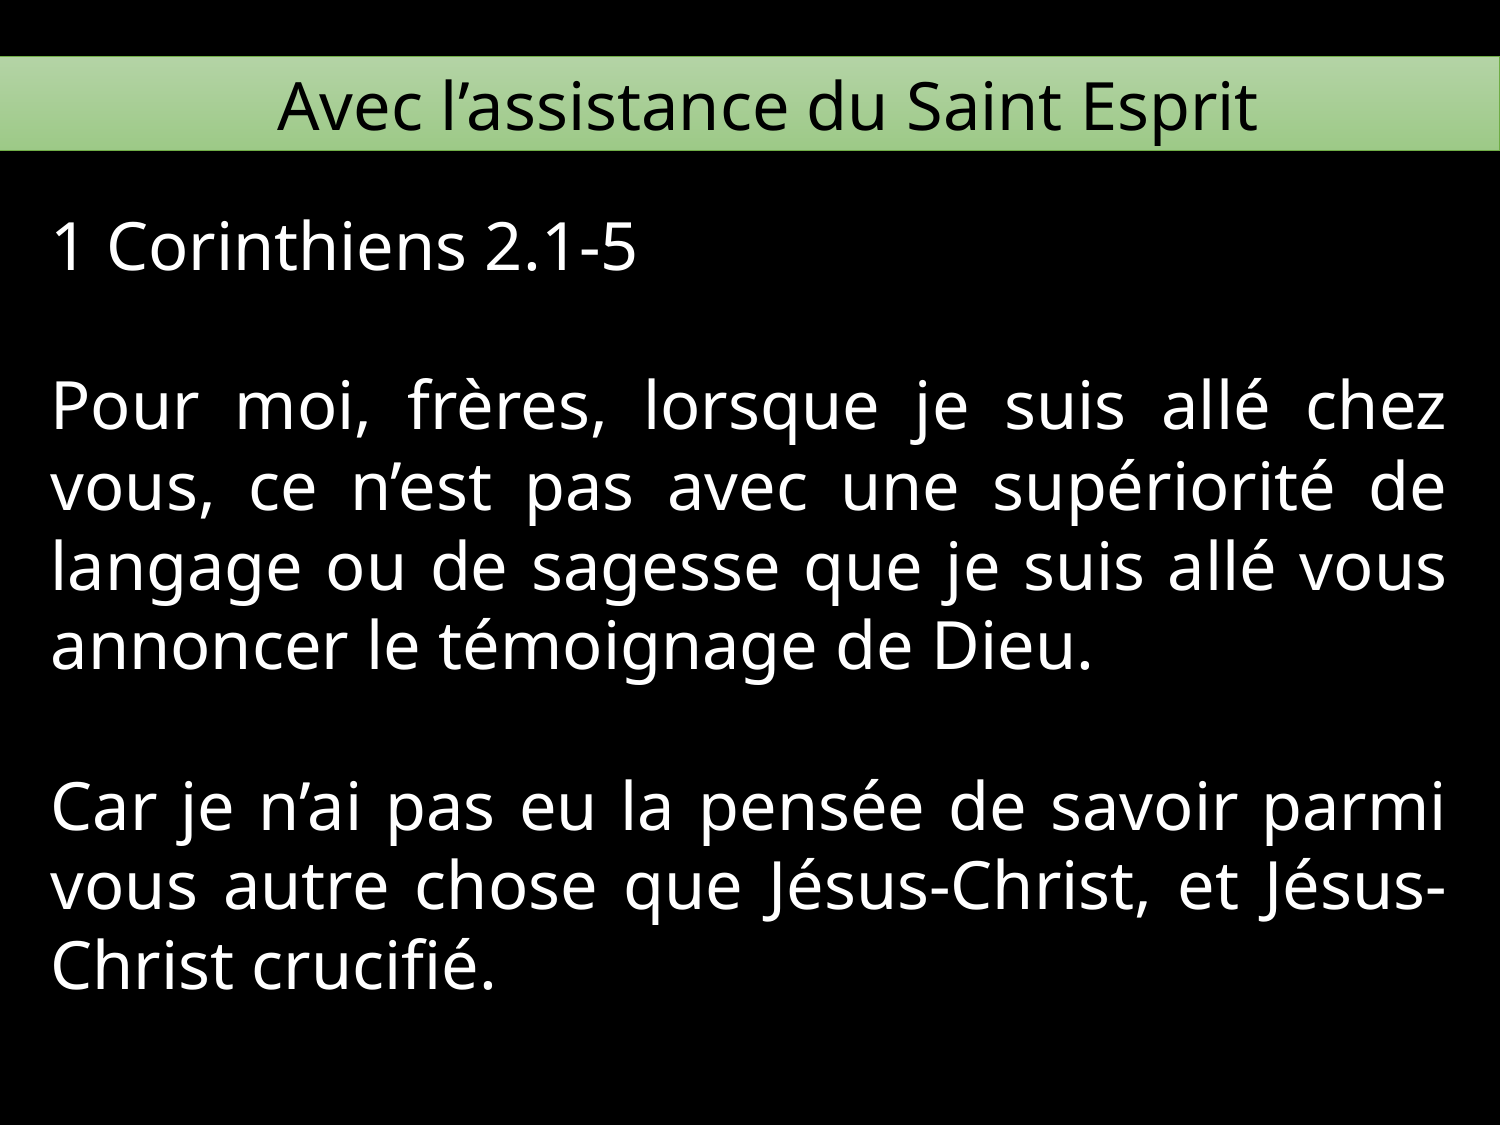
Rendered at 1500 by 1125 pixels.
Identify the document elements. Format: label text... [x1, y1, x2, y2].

text_box 1 Corinthiens 2.1-5 Pour moi, frères, lorsque je suis allé chez vous, ce n’est pas avec une supériorité de langage ou de sagesse que je suis allé vous annoncer le témoignage de Dieu. Car je n’ai pas eu la pensée de savoir parmi vous autre chose que Jésus-Christ, et Jésus-Christ crucifié. [35, 196, 1464, 1011]
text_box Avec l’assistance du Saint Esprit [0, 56, 1500, 151]
